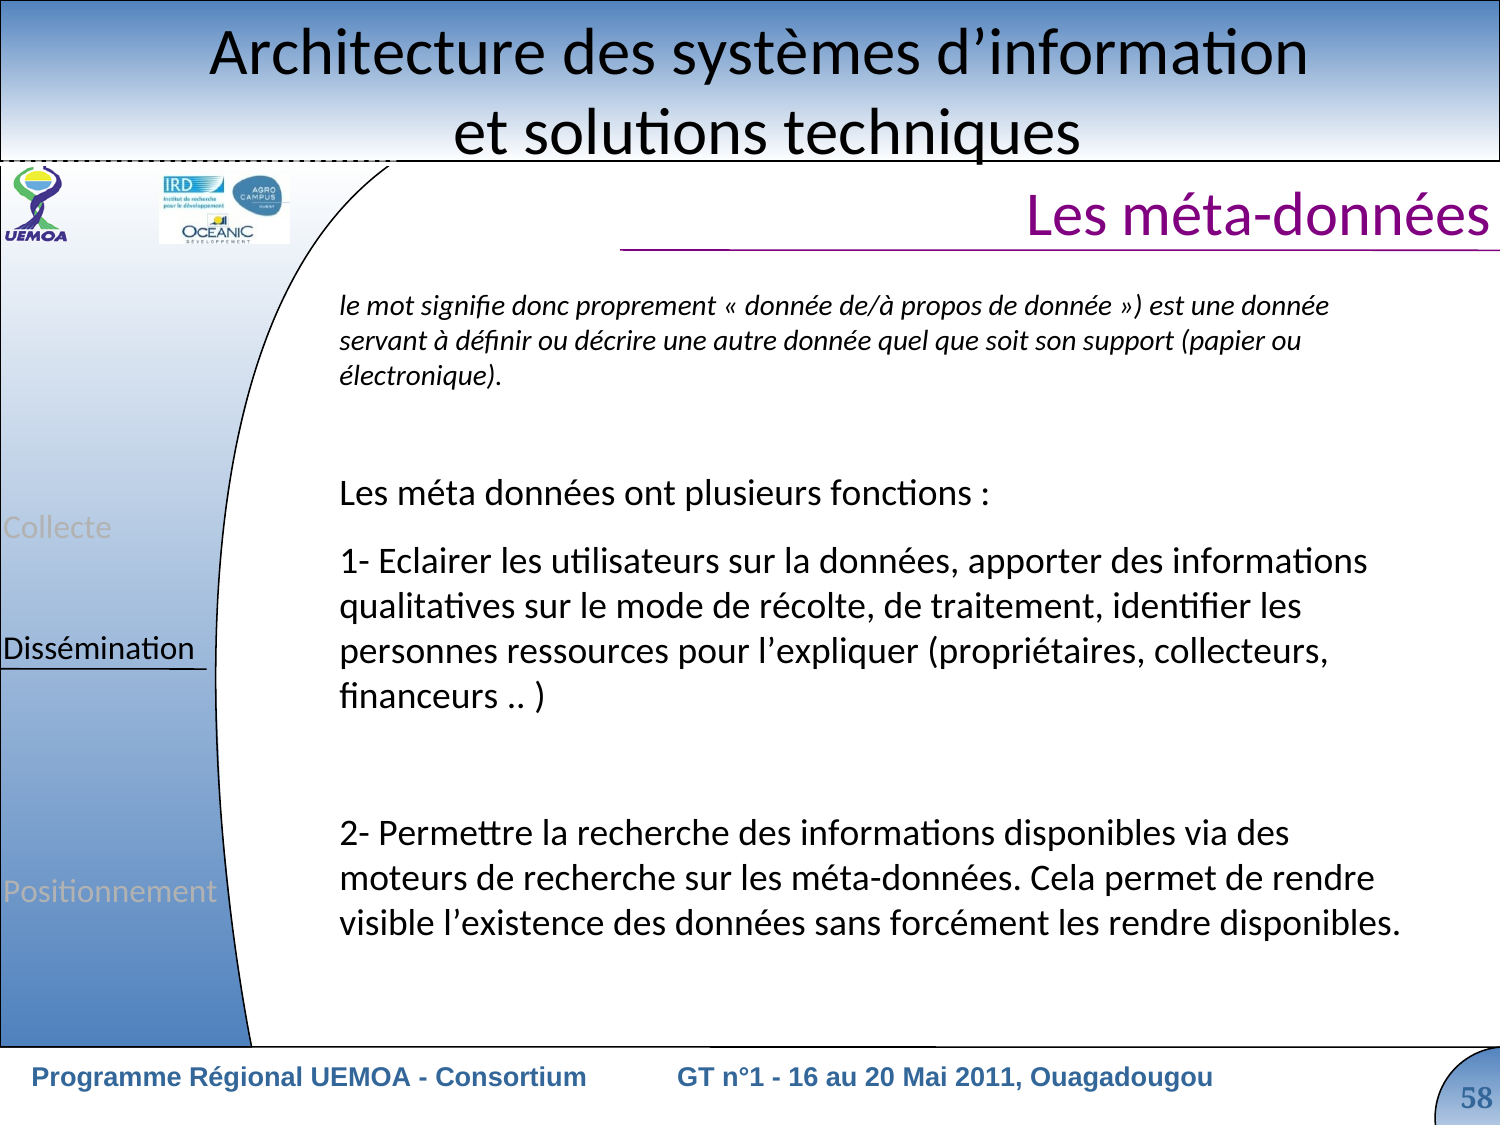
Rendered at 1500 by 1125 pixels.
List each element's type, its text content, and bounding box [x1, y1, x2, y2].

picture [0, 166, 73, 244]
text_box Collecte Dissémination Positionnement [0, 497, 314, 1039]
text_box Les méta-données [265, 165, 1500, 256]
text_box le mot signifie donc proprement « donnée de/à propos de donnée ») est une donnée servant à définir ou décrire une autre donnée quel que soit son support (papier ou électronique). Les méta données ont plusieurs fonctions : 1- Eclairer les utilisateurs sur la données, apporter des informations qualitatives sur le mode de récolte, de traitement, identifier les personnes ressources pour l’expliquer (propriétaires, collecteurs, financeurs .. ) 2- Permettre la recherche des informations disponibles via des moteurs de recherche sur les méta-données. Cela permet de rendre visible l’existence des données sans forcément les rendre disponibles. [324, 278, 1436, 951]
text_box Architecture des systèmes d’information et solutions techniques [53, 0, 1483, 161]
picture [159, 173, 265, 244]
